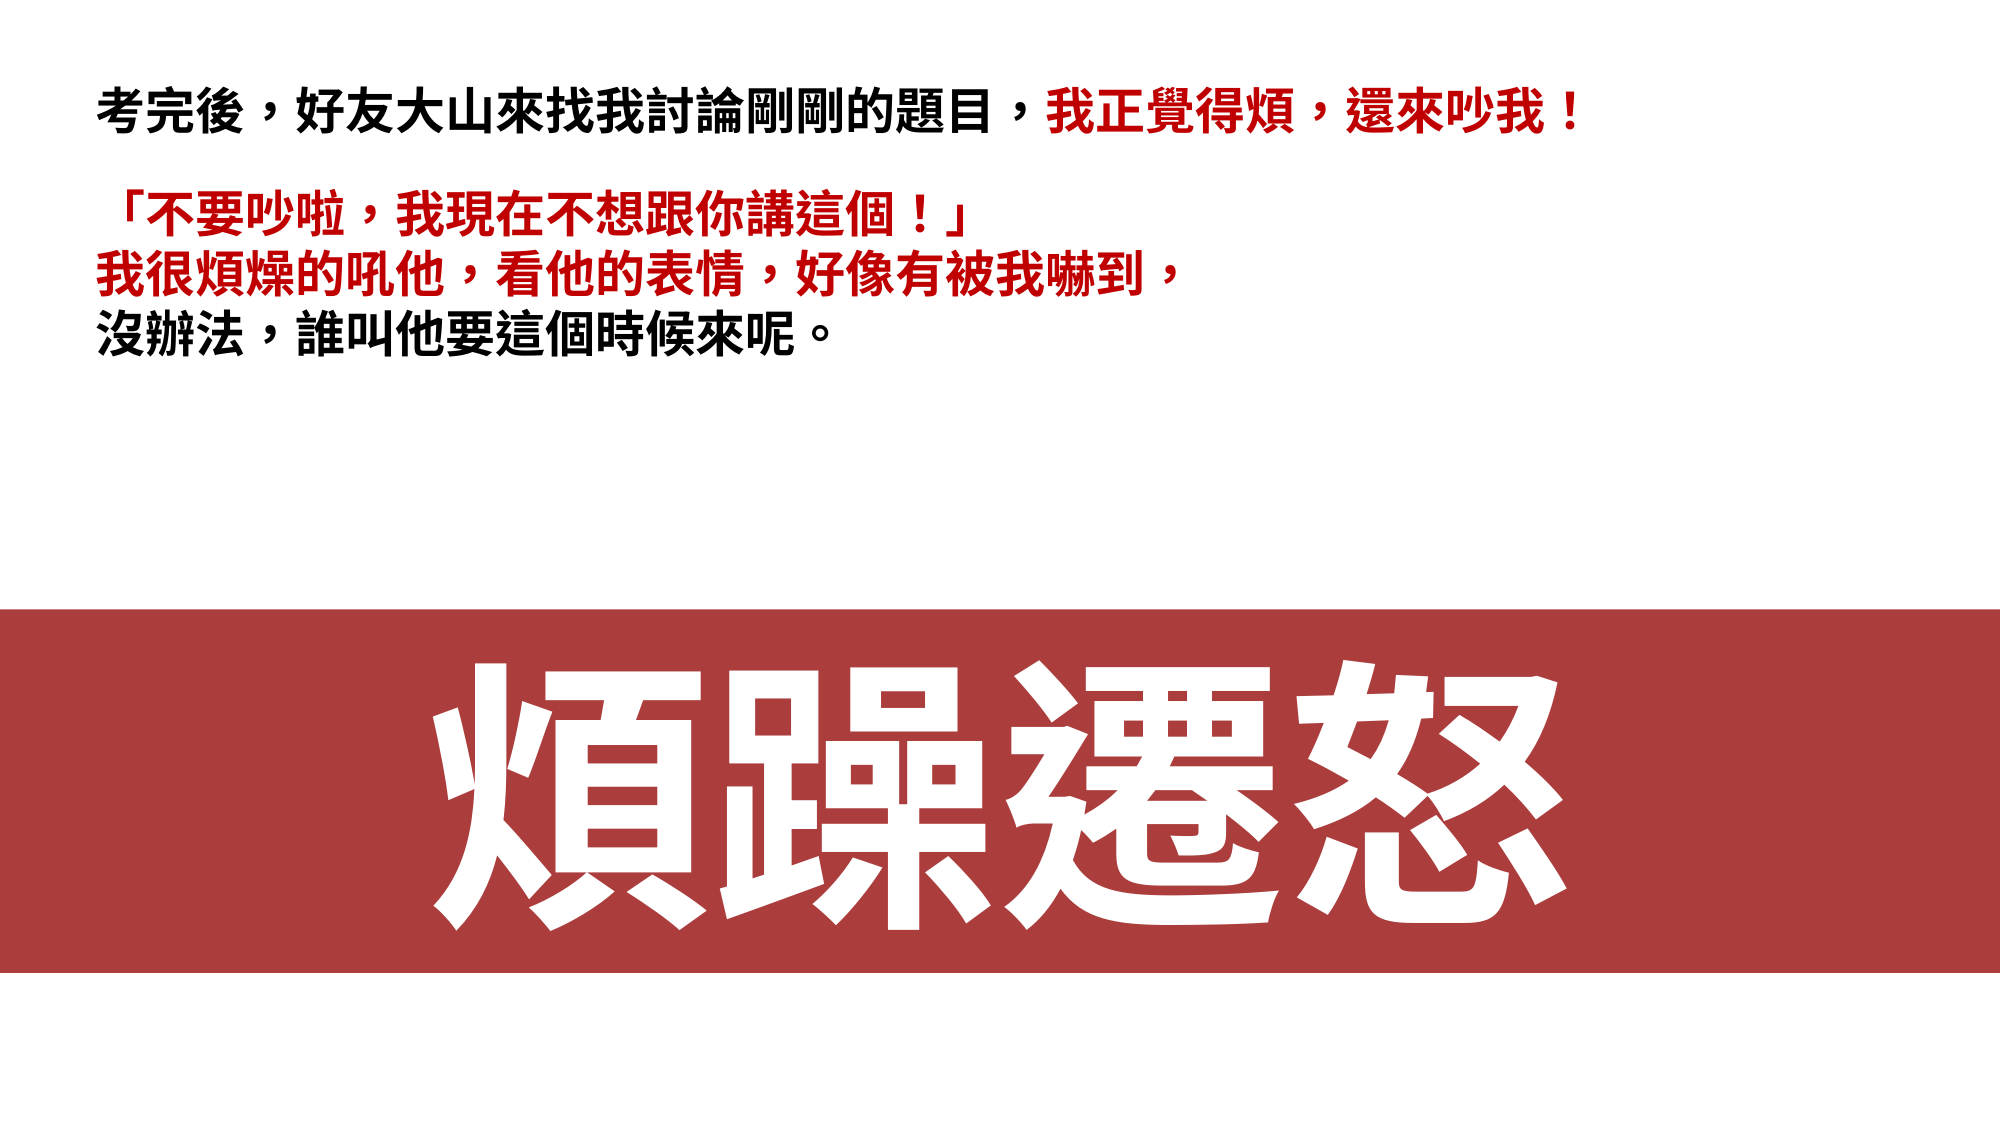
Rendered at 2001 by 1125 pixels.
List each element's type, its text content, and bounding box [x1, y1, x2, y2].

text_box 考完後，好友大山來找我討論剛剛的題目，我正覺得煩，還來吵我！ [80, 72, 1920, 147]
text_box 煩躁遷怒 [0, 609, 2000, 973]
text_box 「不要吵啦，我現在不想跟你講這個！」 我很煩燥的吼他，看他的表情，好像有被我嚇到， 沒辦法，誰叫他要這個時候來呢。 [80, 175, 1382, 370]
